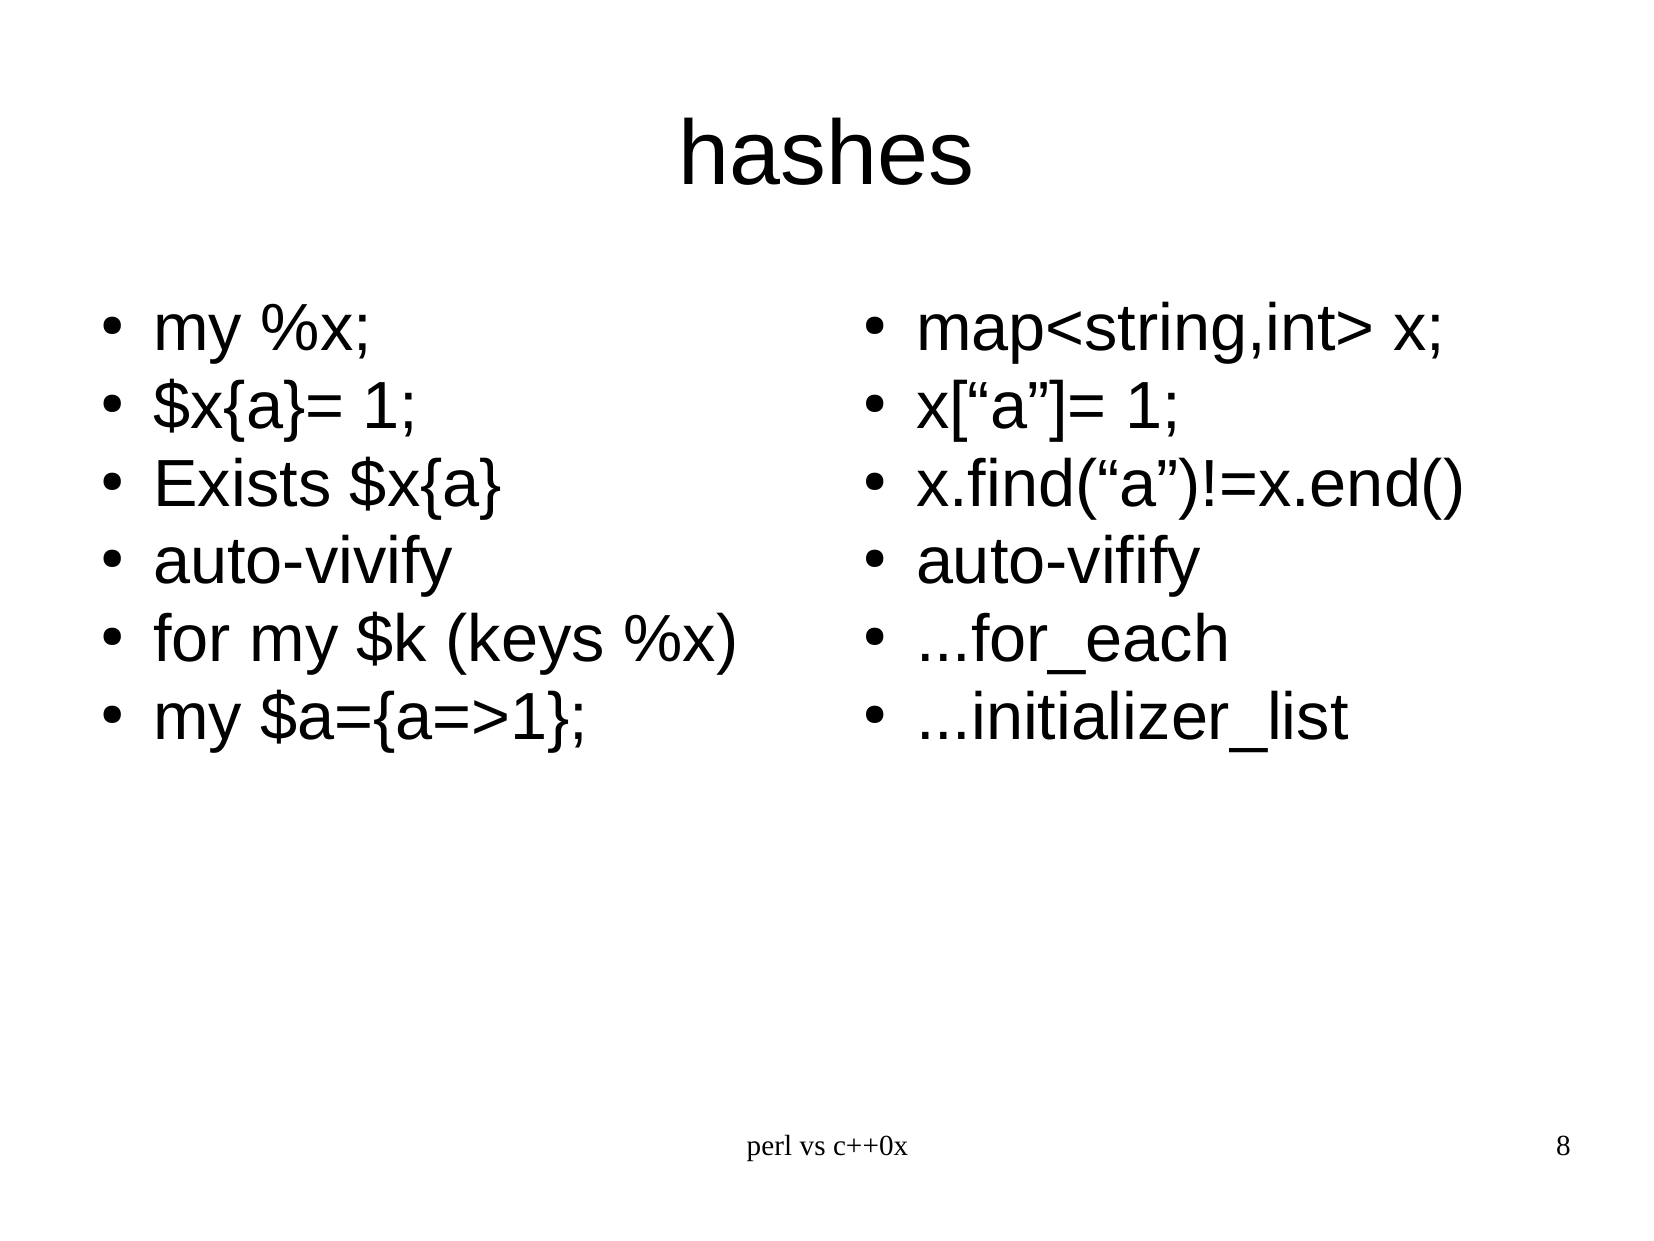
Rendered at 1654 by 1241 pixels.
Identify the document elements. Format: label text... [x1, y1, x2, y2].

list map<string,int> x; x[“a”]= 1; x.find(“a”)!=x.end() auto-vifify ...for_each ...initializer_list [845, 290, 1572, 1109]
title hashes [82, 49, 1571, 257]
list my %x; $x{a}= 1; Exists $x{a} auto-vivify for my $k (keys %x) my $a={a=>1}; [82, 290, 809, 1109]
